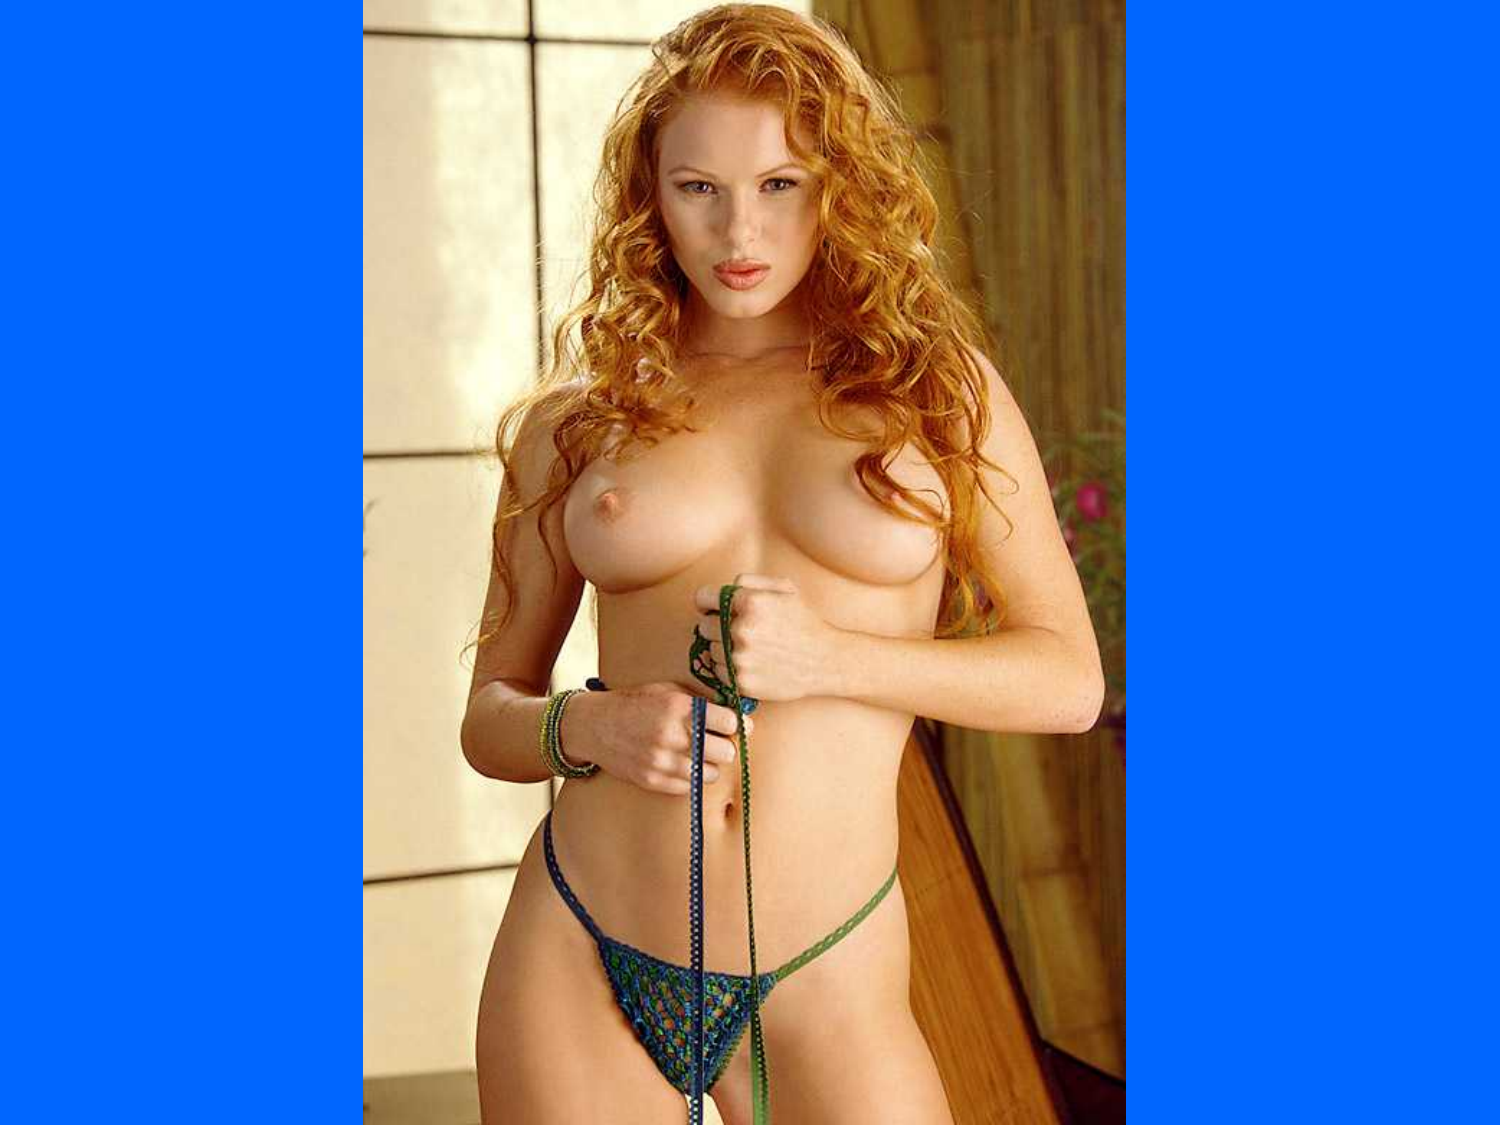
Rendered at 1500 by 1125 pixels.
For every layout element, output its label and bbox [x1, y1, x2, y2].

picture [363, 0, 1126, 1125]
